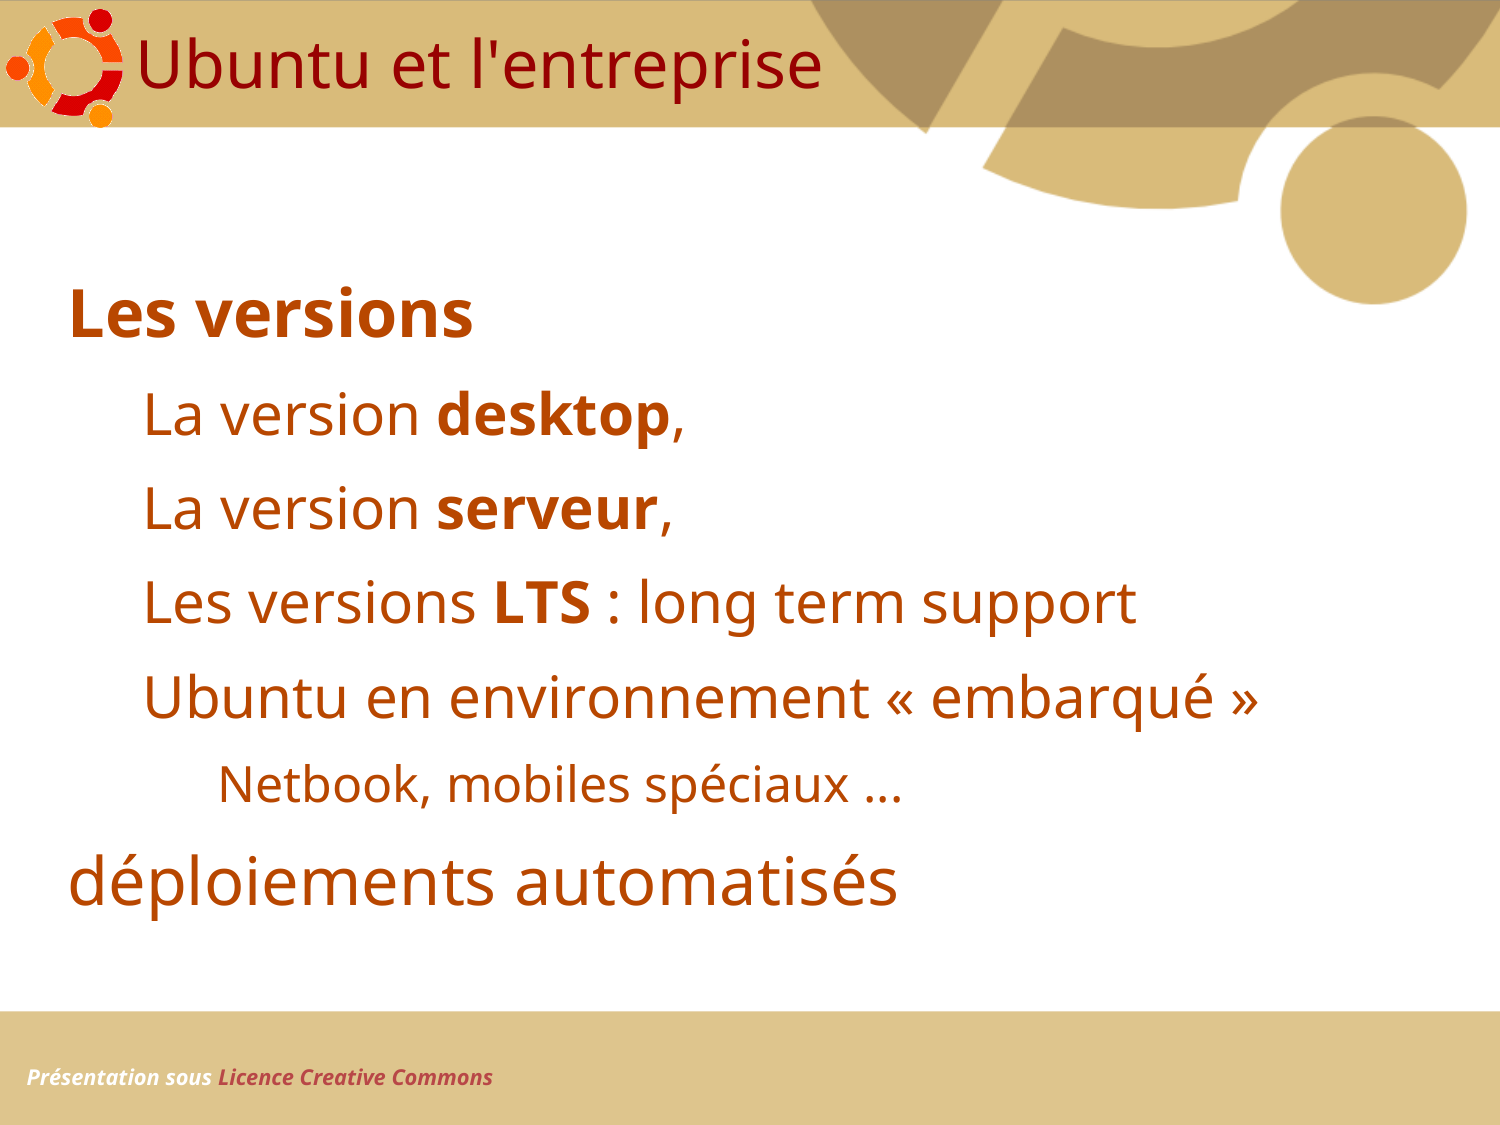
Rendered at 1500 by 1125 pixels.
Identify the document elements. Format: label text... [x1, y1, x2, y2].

picture [0, 0, 1500, 557]
title Ubuntu et l'entreprise [135, 0, 1417, 163]
list Les versions La version desktop, La version serveur, Les versions LTS : long term support Ubuntu en environnement « embarqué » Netbook, mobiles spéciaux ... déploiements automatisés [67, 265, 1418, 952]
